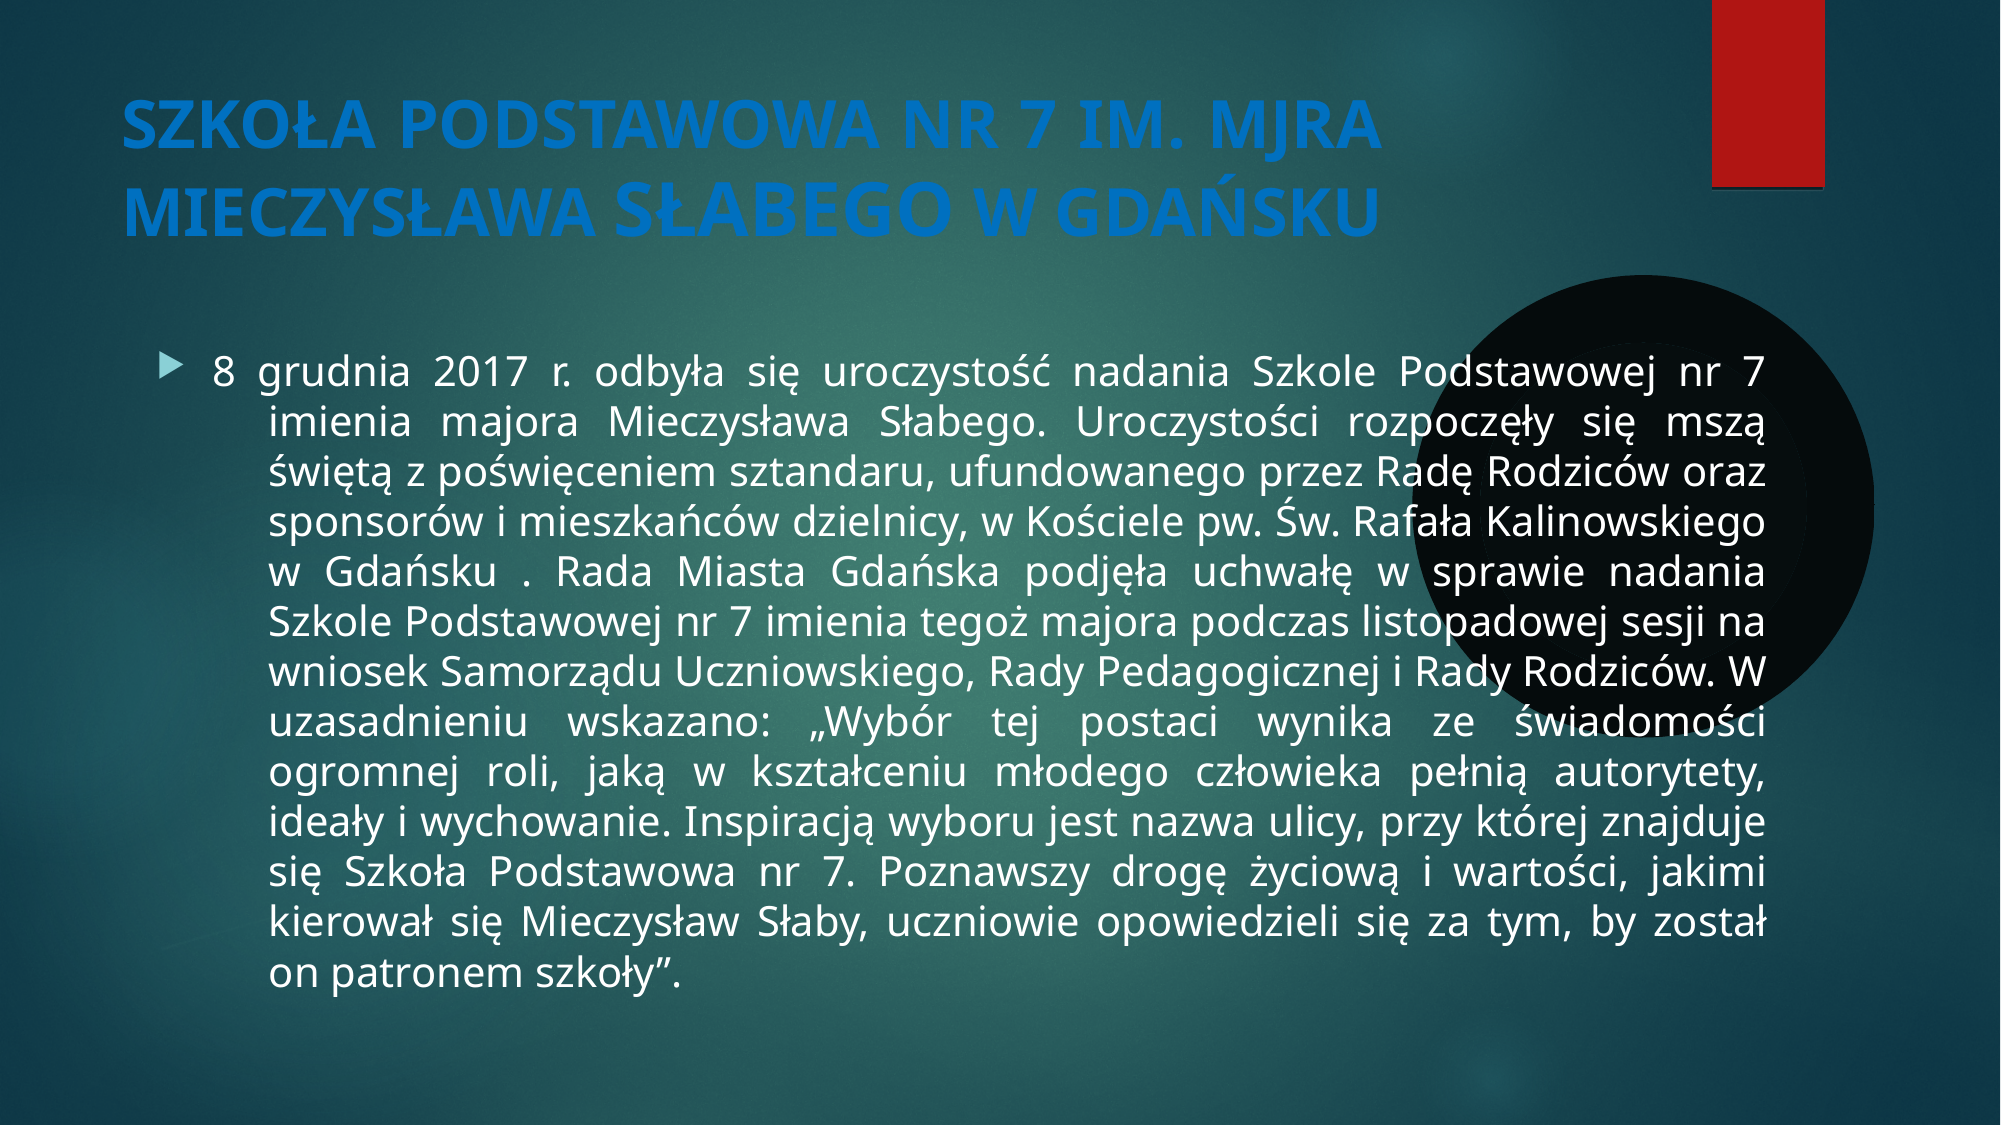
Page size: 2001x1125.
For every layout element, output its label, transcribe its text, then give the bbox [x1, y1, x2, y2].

title SZKOŁA PODSTAWOWA NR 7 IM. MJRA MIECZYSŁAWA SŁABEGO W GDAŃSKU [106, 74, 1649, 305]
list 8 grudnia 2017 r. odbyła się uroczystość nadania Szkole Podstawowej nr 7 imienia majora Mieczysława Słabego. Uroczystości rozpoczęły się mszą świętą z poświęceniem sztandaru, ufundowanego przez Radę Rodziców oraz sponsorów i mieszkańców dzielnicy, w Kościele pw. Św. Rafała Kalinowskiego w Gdańsku . Rada Miasta Gdańska podjęła uchwałę w sprawie nadania Szkole Podstawowej nr 7 imienia tegoż majora podczas listopadowej sesji na wniosek Samorządu Uczniowskiego, Rady Pedagogicznej i Rady Rodziców. W uzasadnieniu wskazano: „Wybór tej postaci wynika ze świadomości ogromnej roli, jaką w kształceniu młodego człowieka pełnią autorytety, ideały i wychowanie. Inspiracją wyboru jest nazwa ulicy, przy której znajduje się Szkoła Podstawowa nr 7. Poznawszy drogę życiową i wartości, jakimi kierował się Mieczysław Słaby, uczniowie opowiedzieli się za tym, by został on patronem szkoły”. [141, 336, 1783, 1026]
